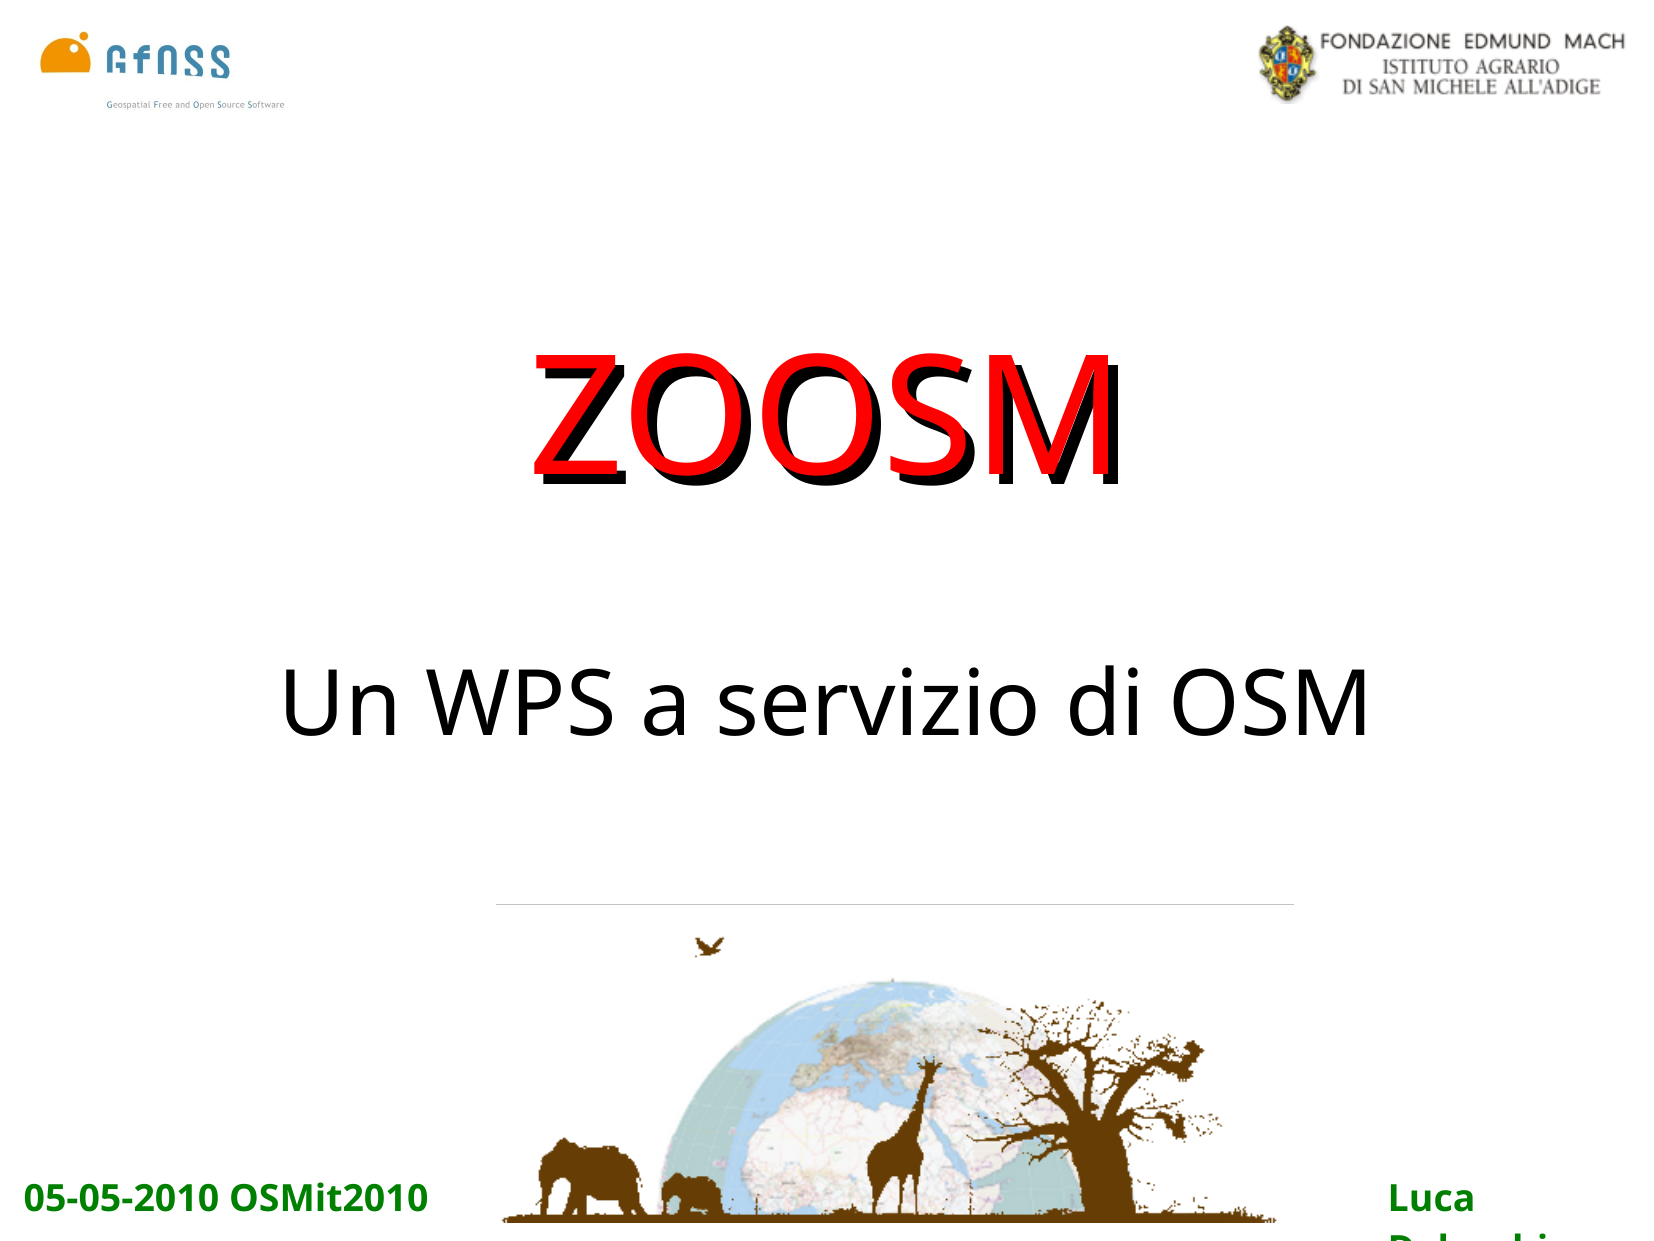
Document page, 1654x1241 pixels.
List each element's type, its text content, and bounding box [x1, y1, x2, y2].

picture [1257, 25, 1627, 104]
picture [496, 903, 1294, 1223]
text_box ZOOSM Un WPS a servizio di OSM [0, 289, 1654, 715]
picture [29, 25, 296, 119]
